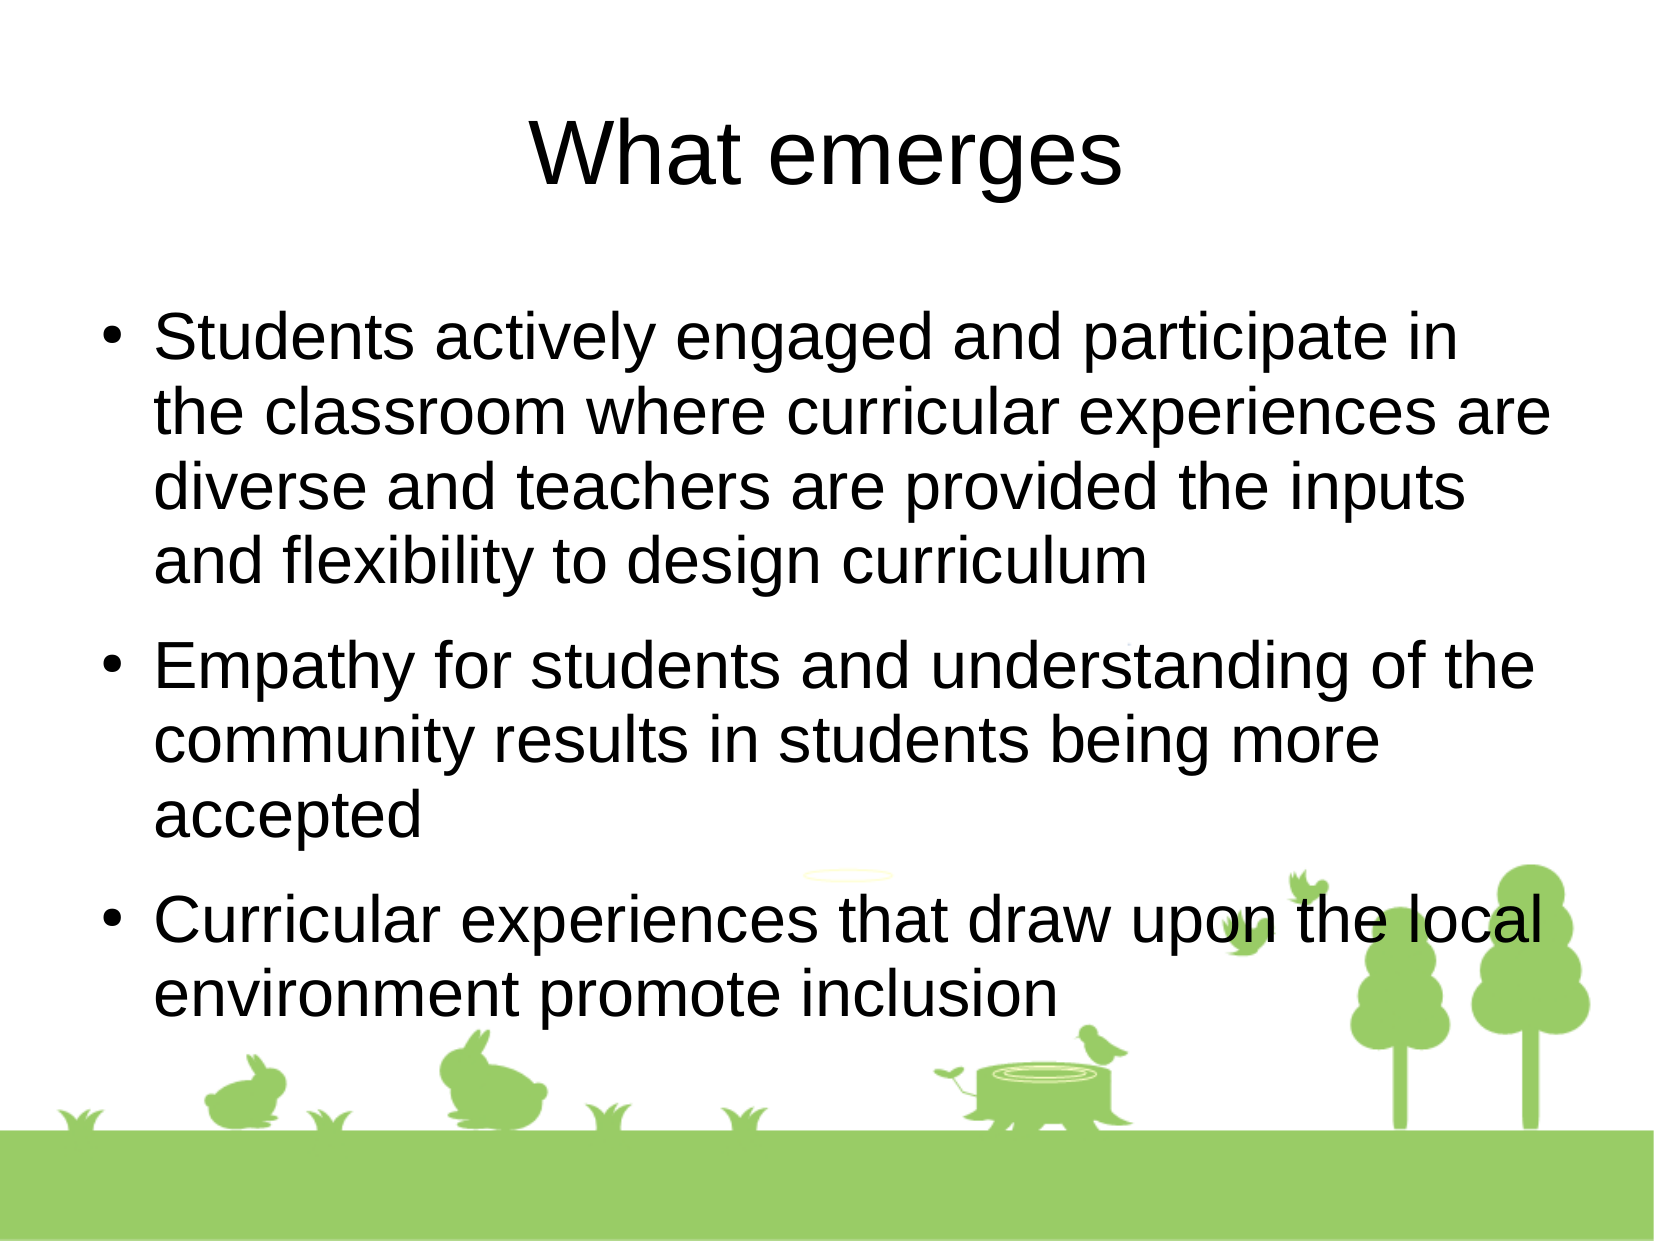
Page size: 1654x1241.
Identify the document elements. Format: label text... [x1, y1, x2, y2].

list Students actively engaged and participate in the classroom where curricular experiences are diverse and teachers are provided the inputs and flexibility to design curriculum Empathy for students and understanding of the community results in students being more accepted Curricular experiences that draw upon the local environment promote inclusion [82, 299, 1571, 1158]
picture [0, 0, 1654, 1241]
title What emerges [82, 49, 1571, 257]
